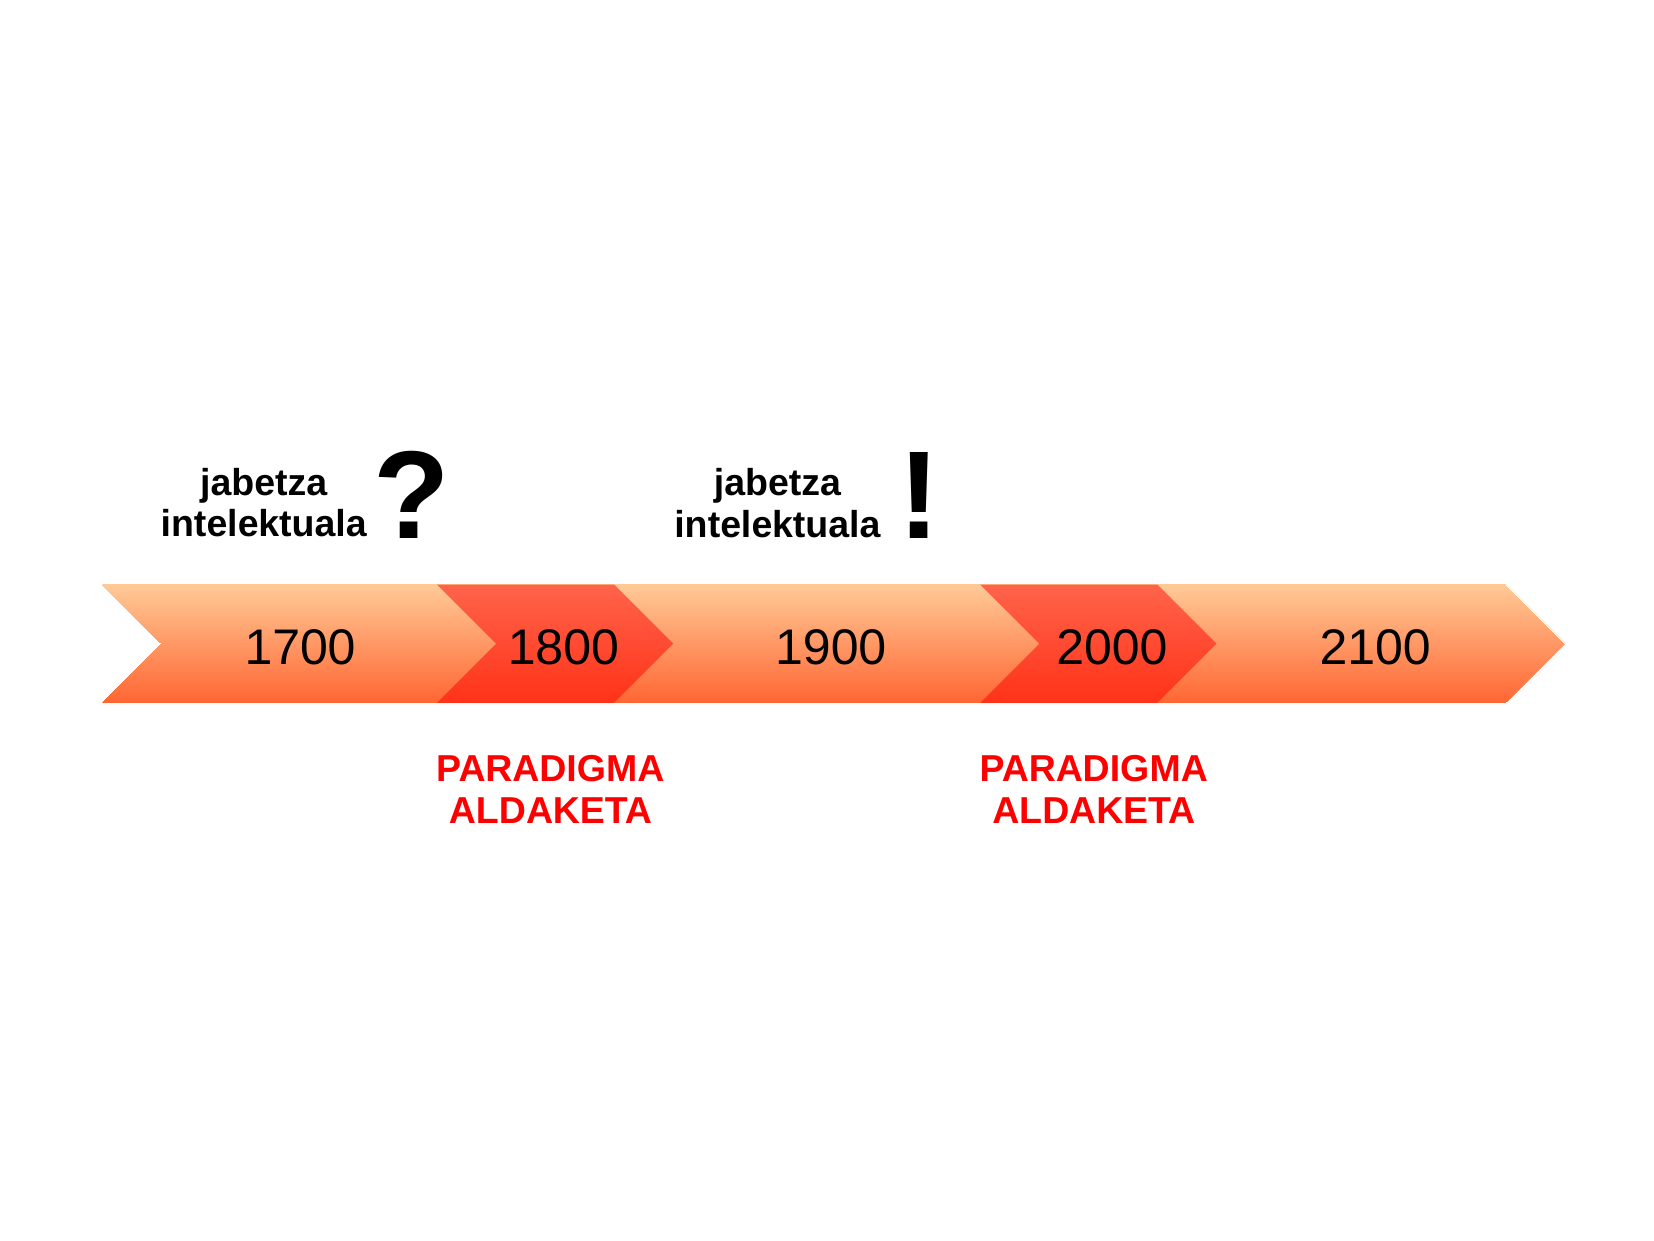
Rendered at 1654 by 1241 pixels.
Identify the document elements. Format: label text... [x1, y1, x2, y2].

text_box ? [358, 418, 485, 573]
text_box ! [884, 418, 1011, 573]
text_box 1700 1800 1900 2000 2100 [229, 611, 1506, 683]
text_box jabetza intelektuala [145, 453, 358, 553]
text_box PARADIGMA ALDAKETA [964, 740, 1278, 839]
text_box [100, 525, 1566, 762]
text_box PARADIGMA ALDAKETA [421, 740, 735, 839]
text_box jabetza intelektuala [659, 453, 884, 553]
